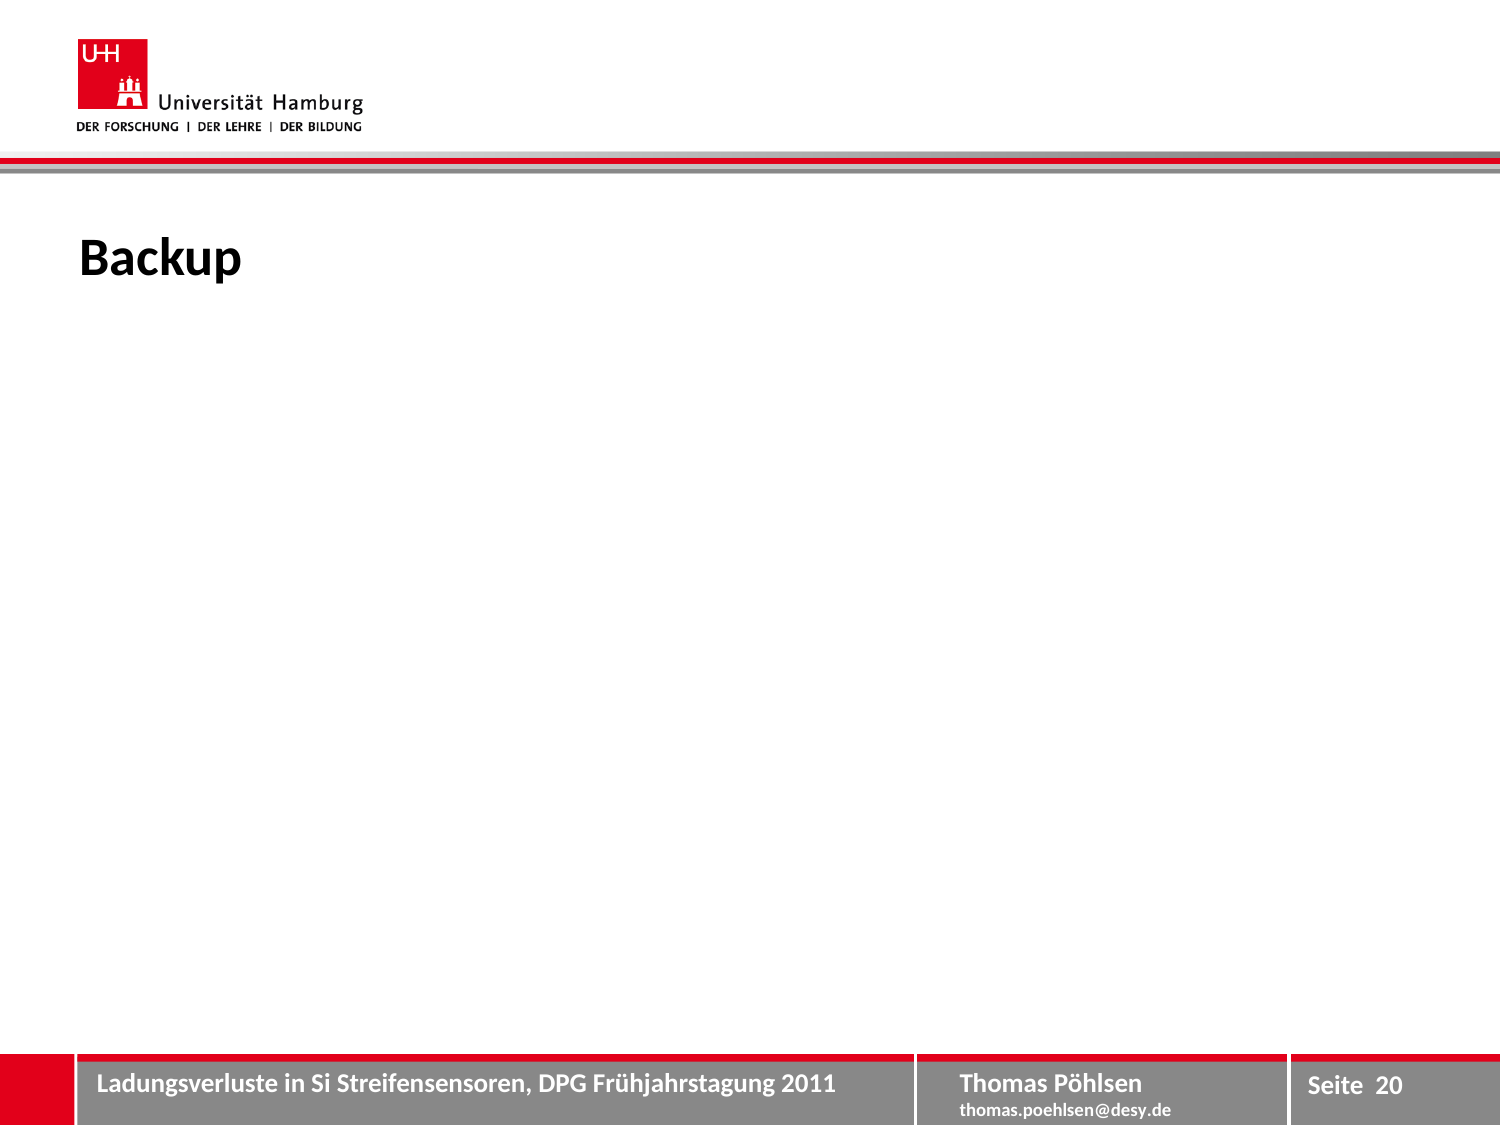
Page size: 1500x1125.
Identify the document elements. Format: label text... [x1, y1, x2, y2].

title Backup [64, 193, 1436, 315]
picture [0, 0, 1500, 174]
